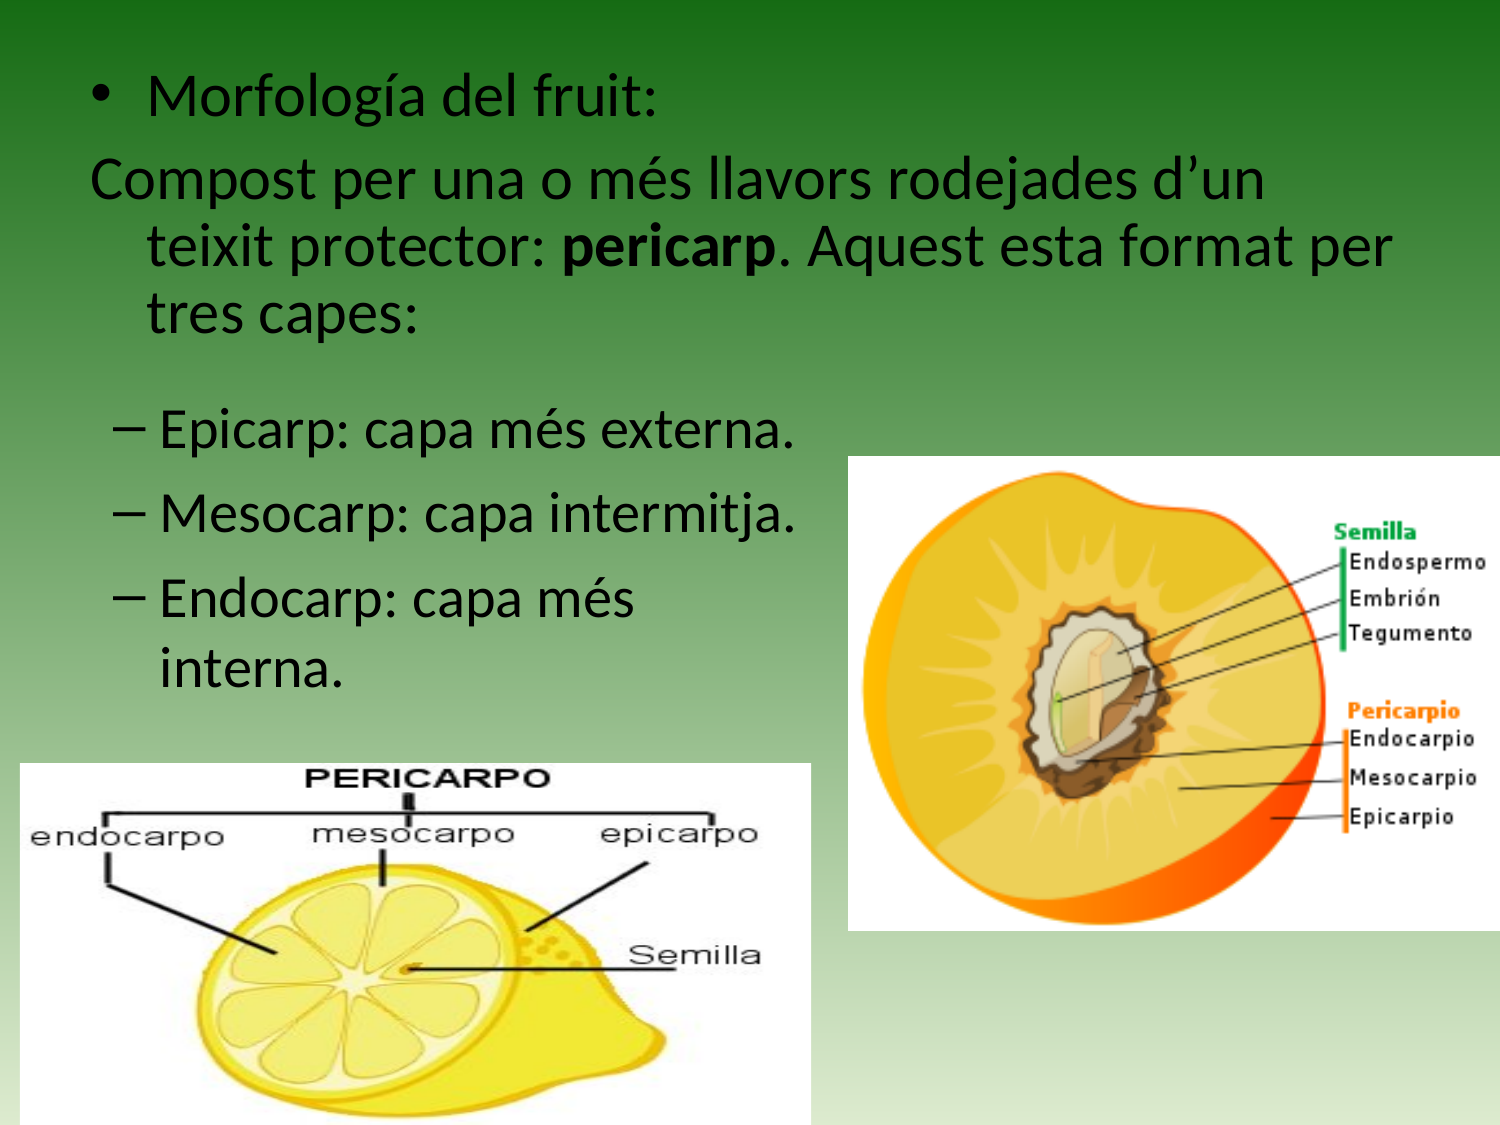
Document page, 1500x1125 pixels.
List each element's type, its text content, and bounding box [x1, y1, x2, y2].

picture [848, 456, 1500, 931]
text_box Epicarp: capa més externa. Mesocarp: capa intermitja. Endocarp: capa més interna. [23, 382, 845, 707]
list Morfología del fruit: Compost per una o més llavors rodejades d’un teixit protector: pericarp. Aquest esta format per tres capes: [75, 54, 1426, 374]
picture [19, 763, 812, 1125]
